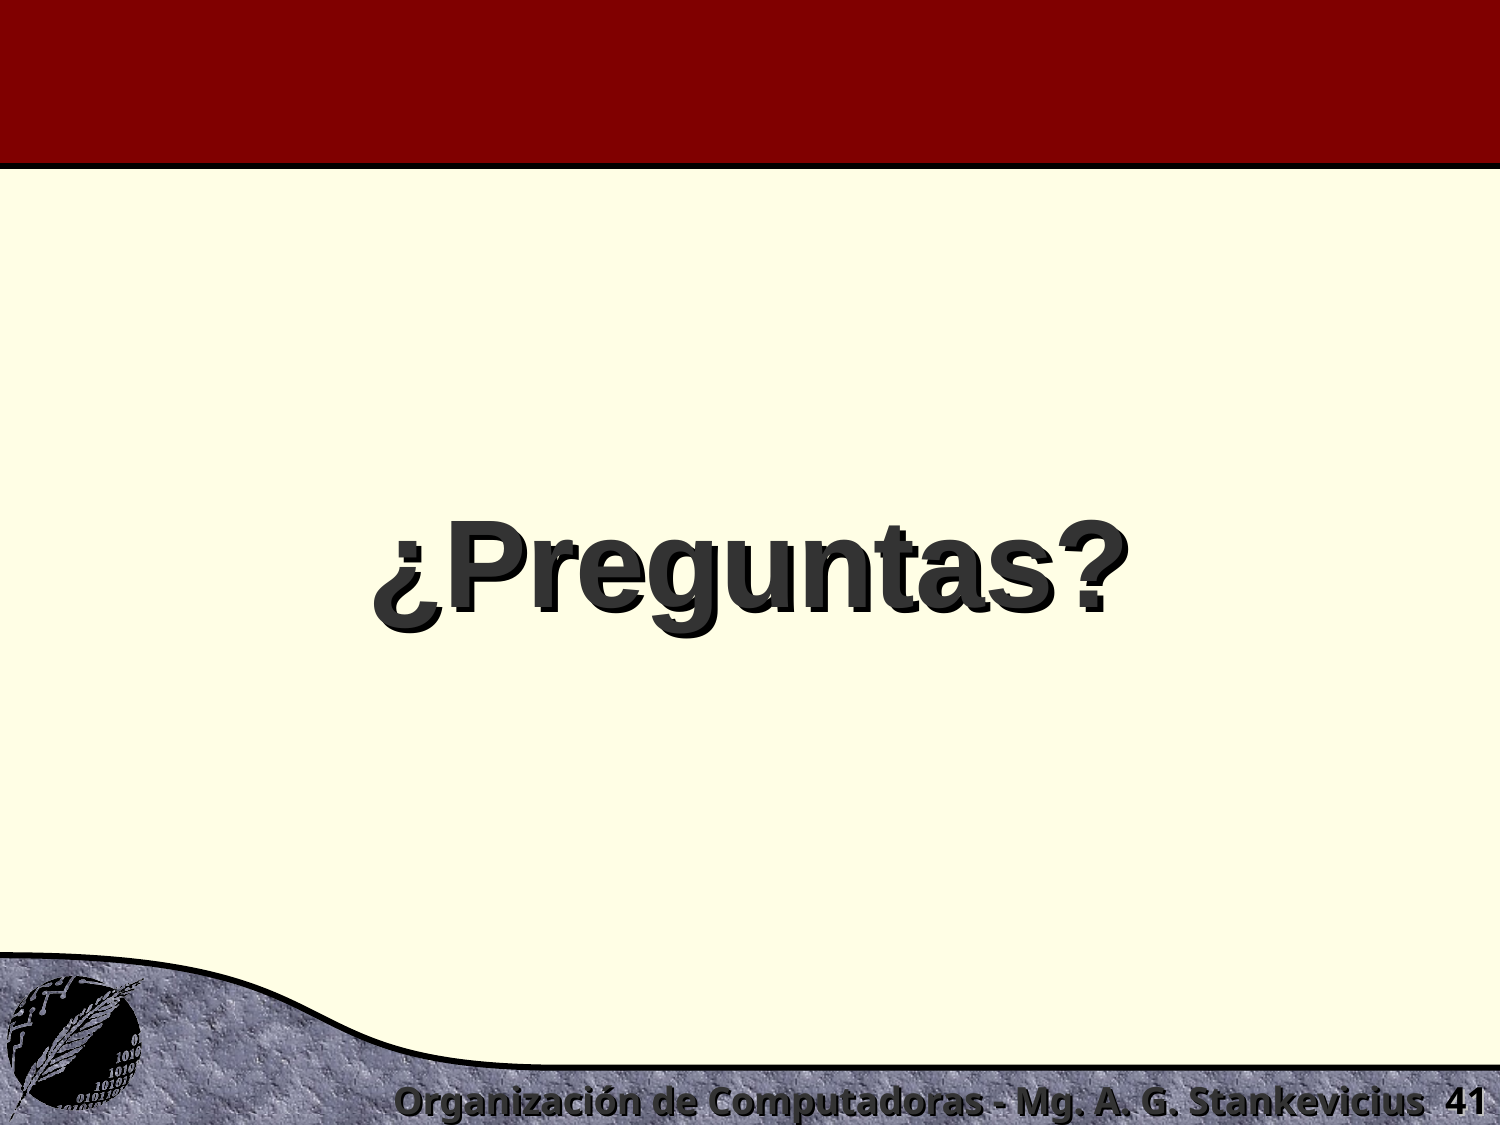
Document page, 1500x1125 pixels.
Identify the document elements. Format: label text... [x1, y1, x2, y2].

picture [0, 959, 1500, 1125]
picture [448, 1100, 455, 1110]
subtitle ¿Preguntas? [11, 192, 1486, 935]
picture [802, 1100, 806, 1110]
picture [1058, 1100, 1065, 1110]
